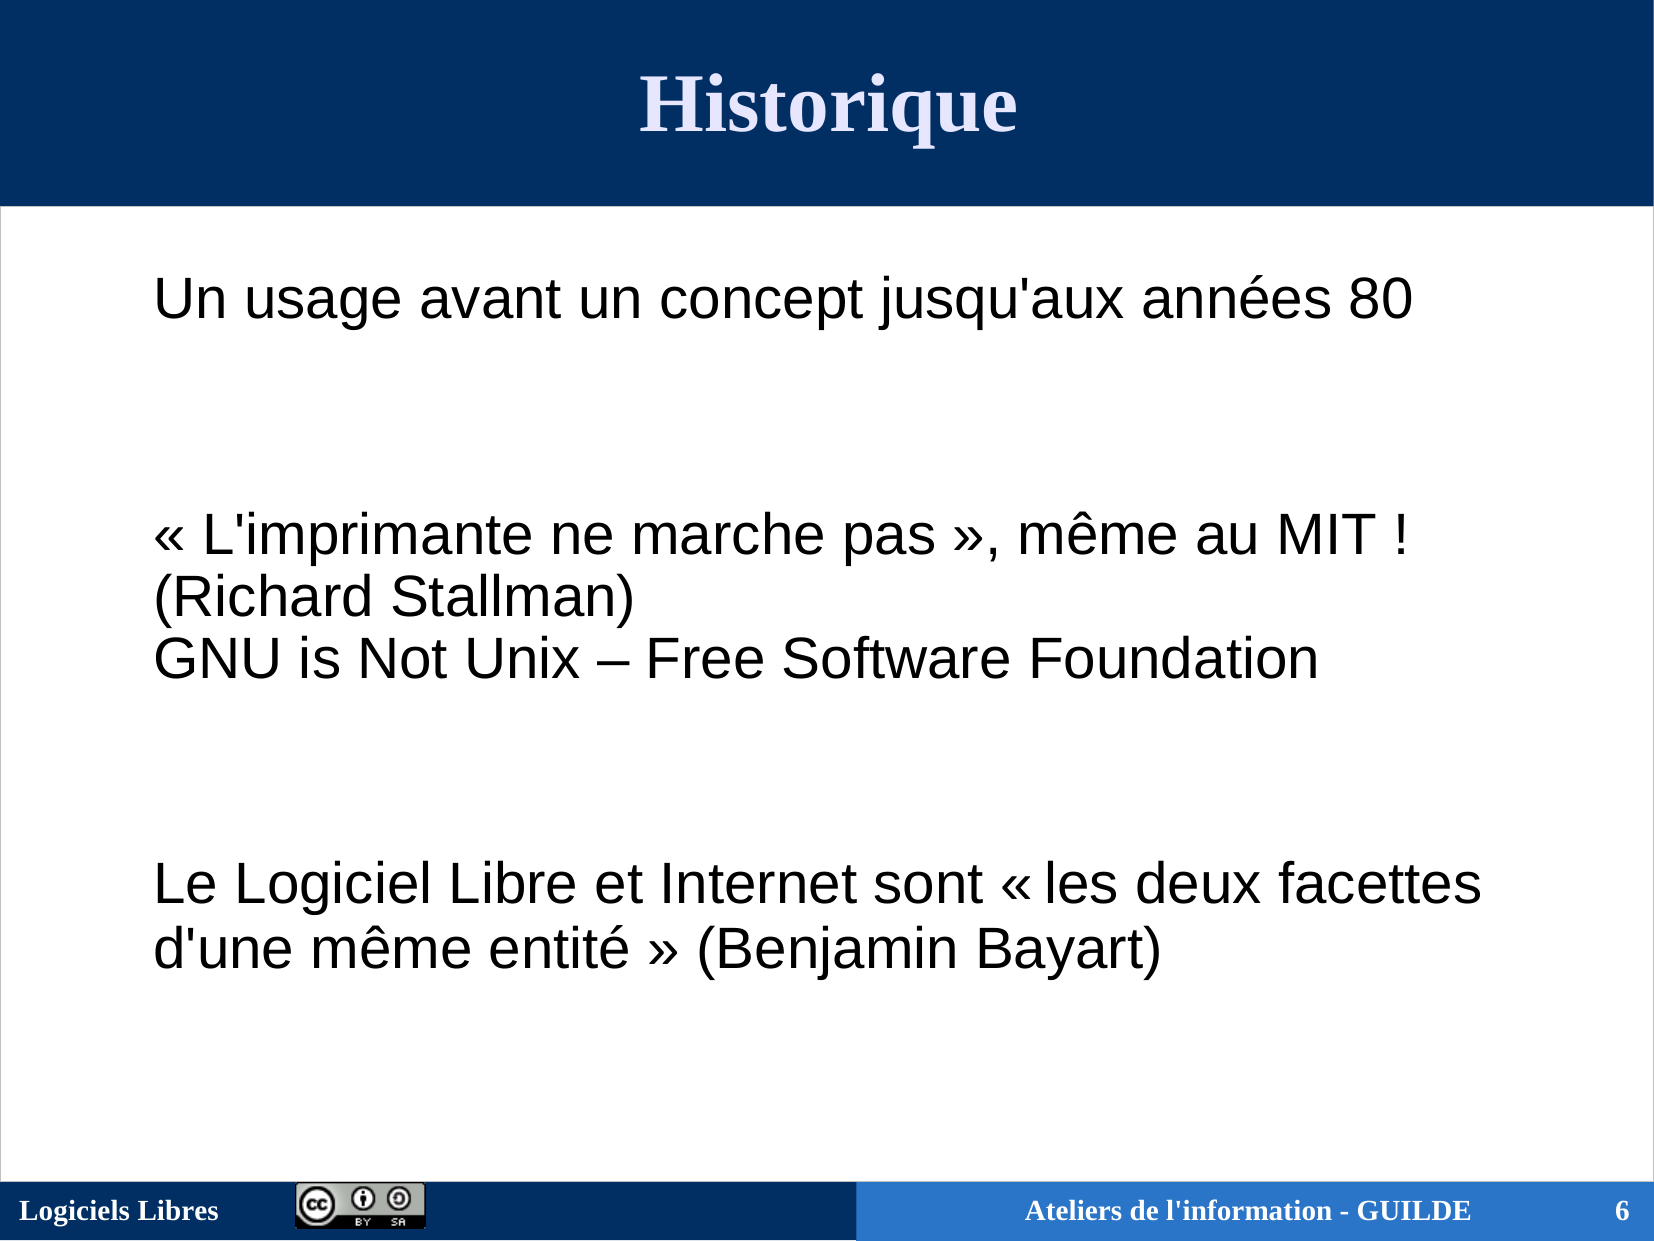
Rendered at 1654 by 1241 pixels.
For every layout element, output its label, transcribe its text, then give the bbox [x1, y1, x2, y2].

title Historique [123, 0, 1536, 208]
picture [295, 1182, 426, 1229]
list Un usage avant un concept jusqu'aux années 80 « L'imprimante ne marche pas », même au MIT ! (Richard Stallman) GNU is Not Unix – Free Software Foundation Le Logiciel Libre et Internet sont « les deux facettes d'une même entité » (Benjamin Bayart) [82, 265, 1595, 1016]
